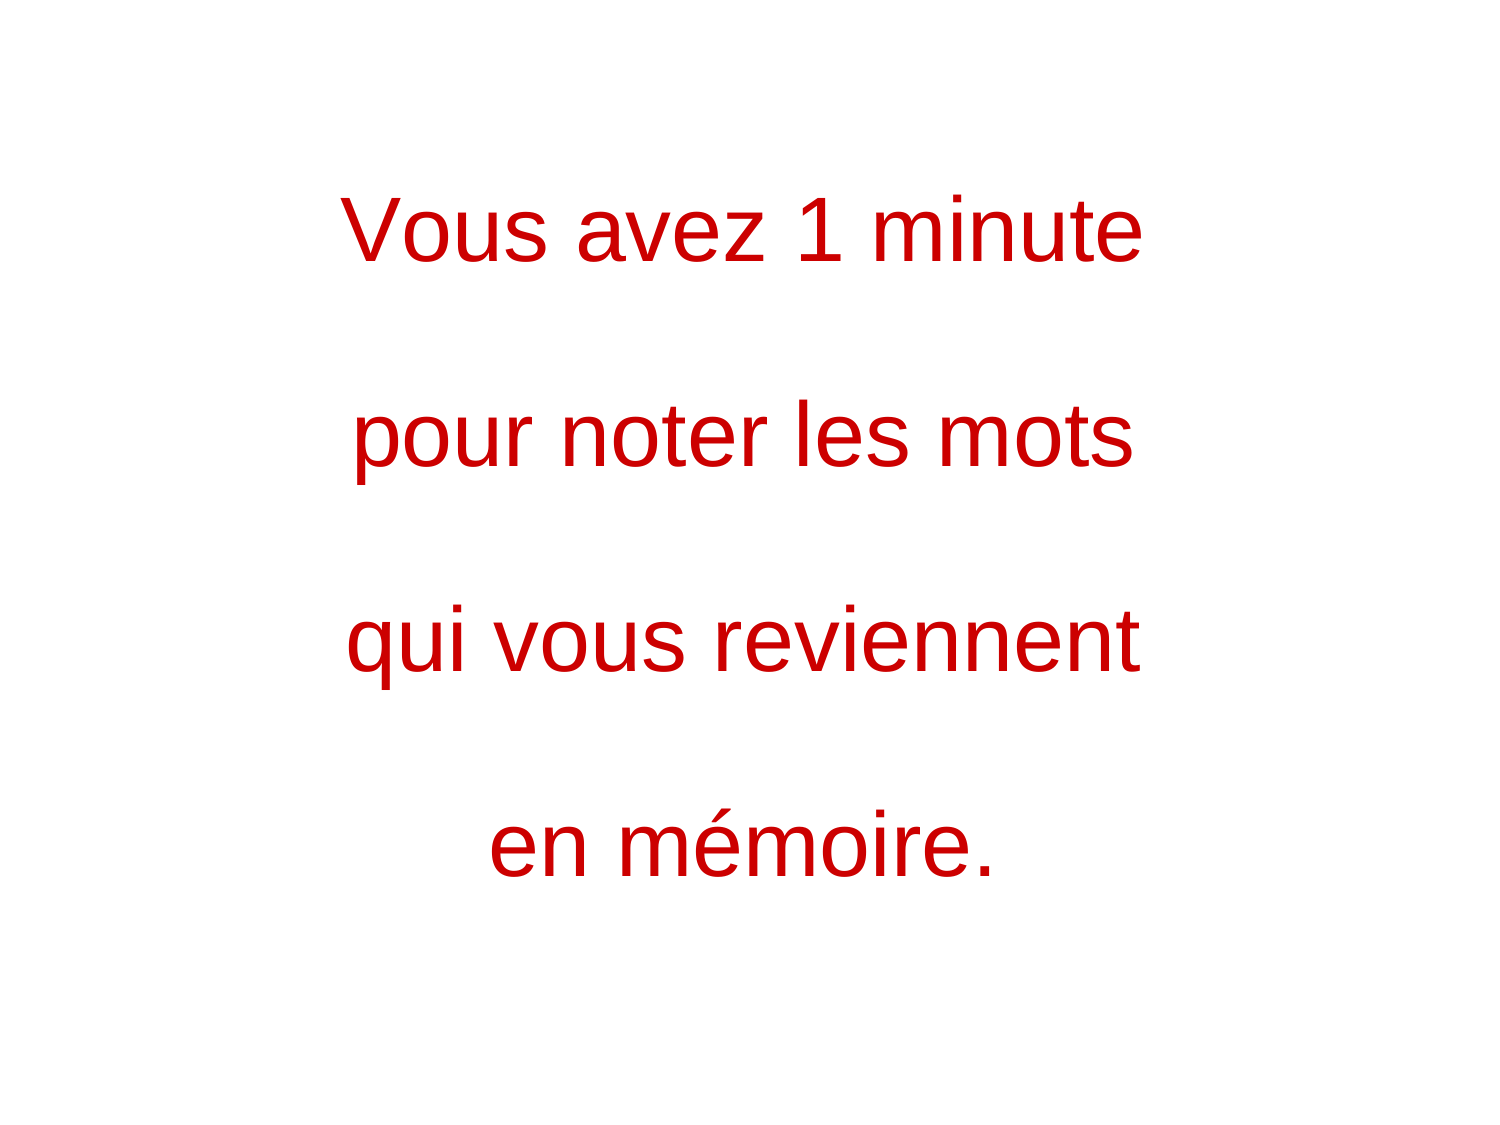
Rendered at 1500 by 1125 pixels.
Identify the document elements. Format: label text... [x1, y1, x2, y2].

title Vous avez 1 minute pour noter les mots qui vous reviennent en mémoire. [62, 137, 1426, 938]
